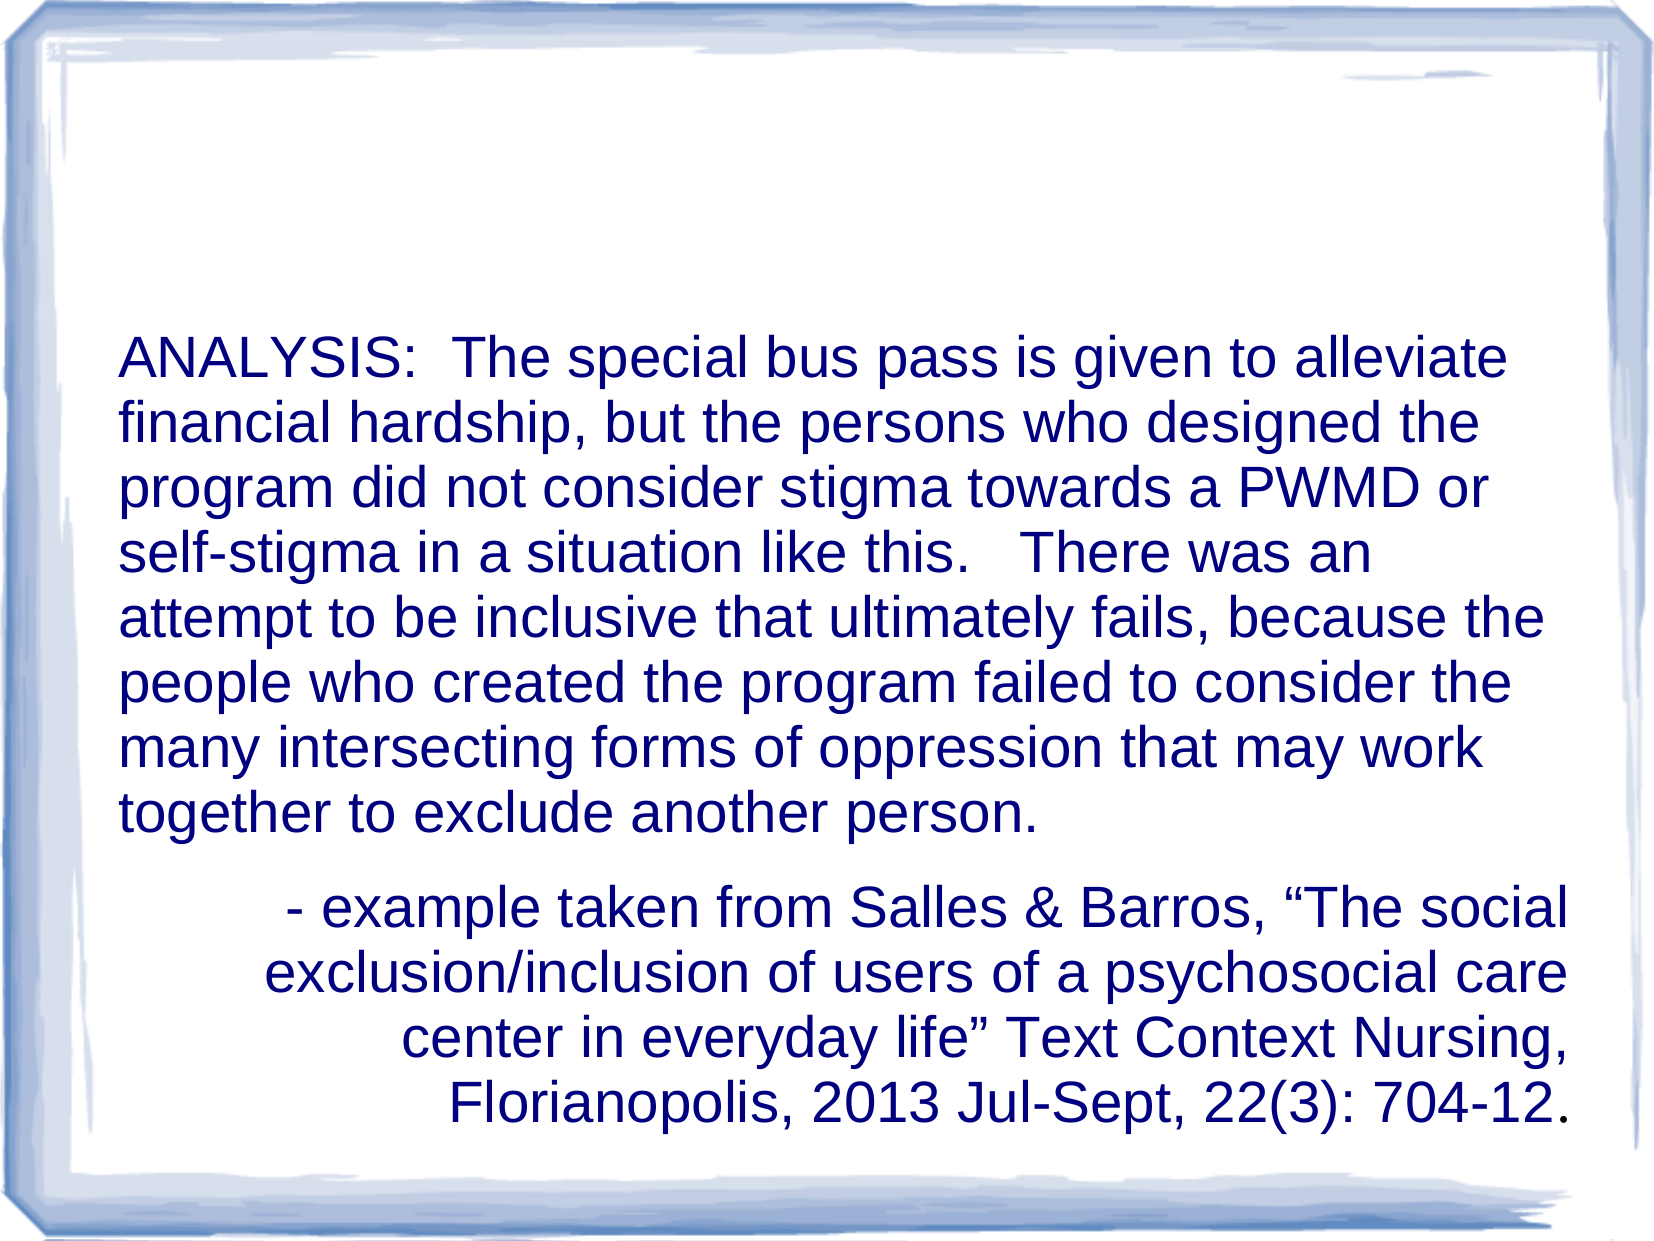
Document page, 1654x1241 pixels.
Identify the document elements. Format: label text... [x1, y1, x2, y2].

list ANALYSIS: The special bus pass is given to alleviate financial hardship, but the persons who designed the program did not consider stigma towards a PWMD or self-stigma in a situation like this. There was an attempt to be inclusive that ultimately fails, because the people who created the program failed to consider the many intersecting forms of oppression that may work together to exclude another person. - example taken from Salles & Barros, “The social exclusion/inclusion of users of a psychosocial care center in everyday life” Text Context Nursing, Florianopolis, 2013 Jul-Sept, 22(3): 704-12. [118, 324, 1571, 1133]
picture [0, 0, 1654, 1241]
